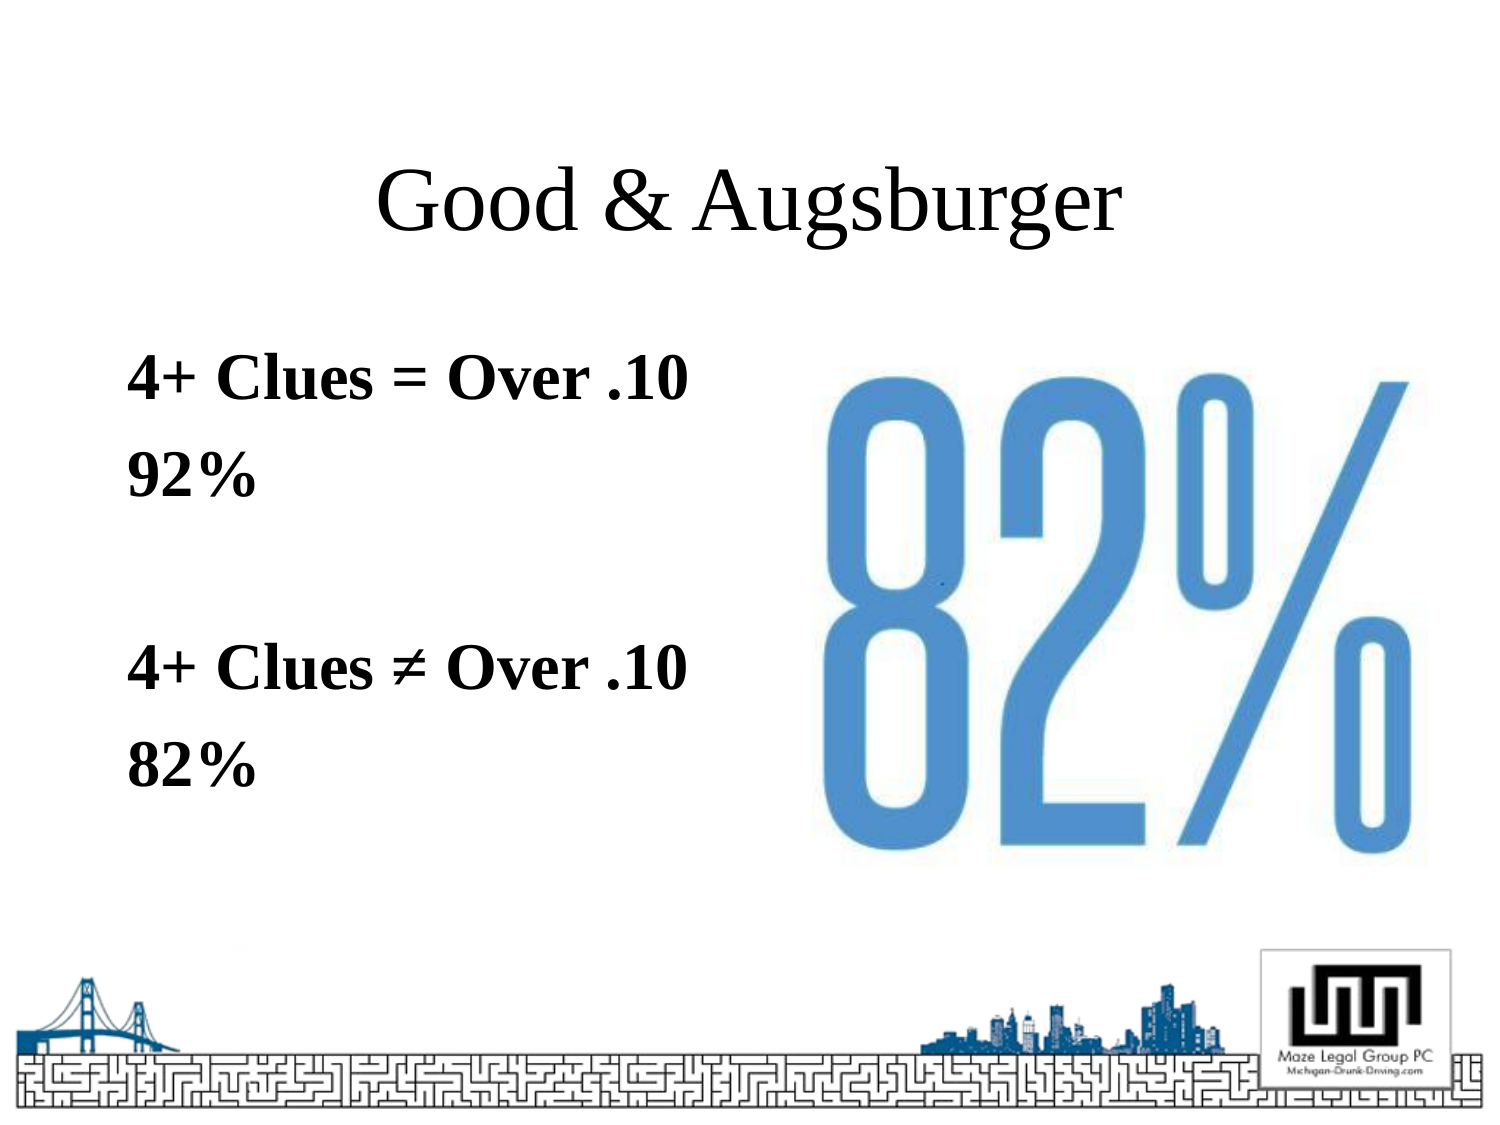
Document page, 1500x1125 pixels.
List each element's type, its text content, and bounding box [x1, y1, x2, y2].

list 4+ Clues = Over .10 92% 4+ Clues ≠ Over .10 82% [112, 324, 738, 1000]
picture [812, 309, 1428, 925]
title Good & Augsburger [112, 99, 1388, 288]
